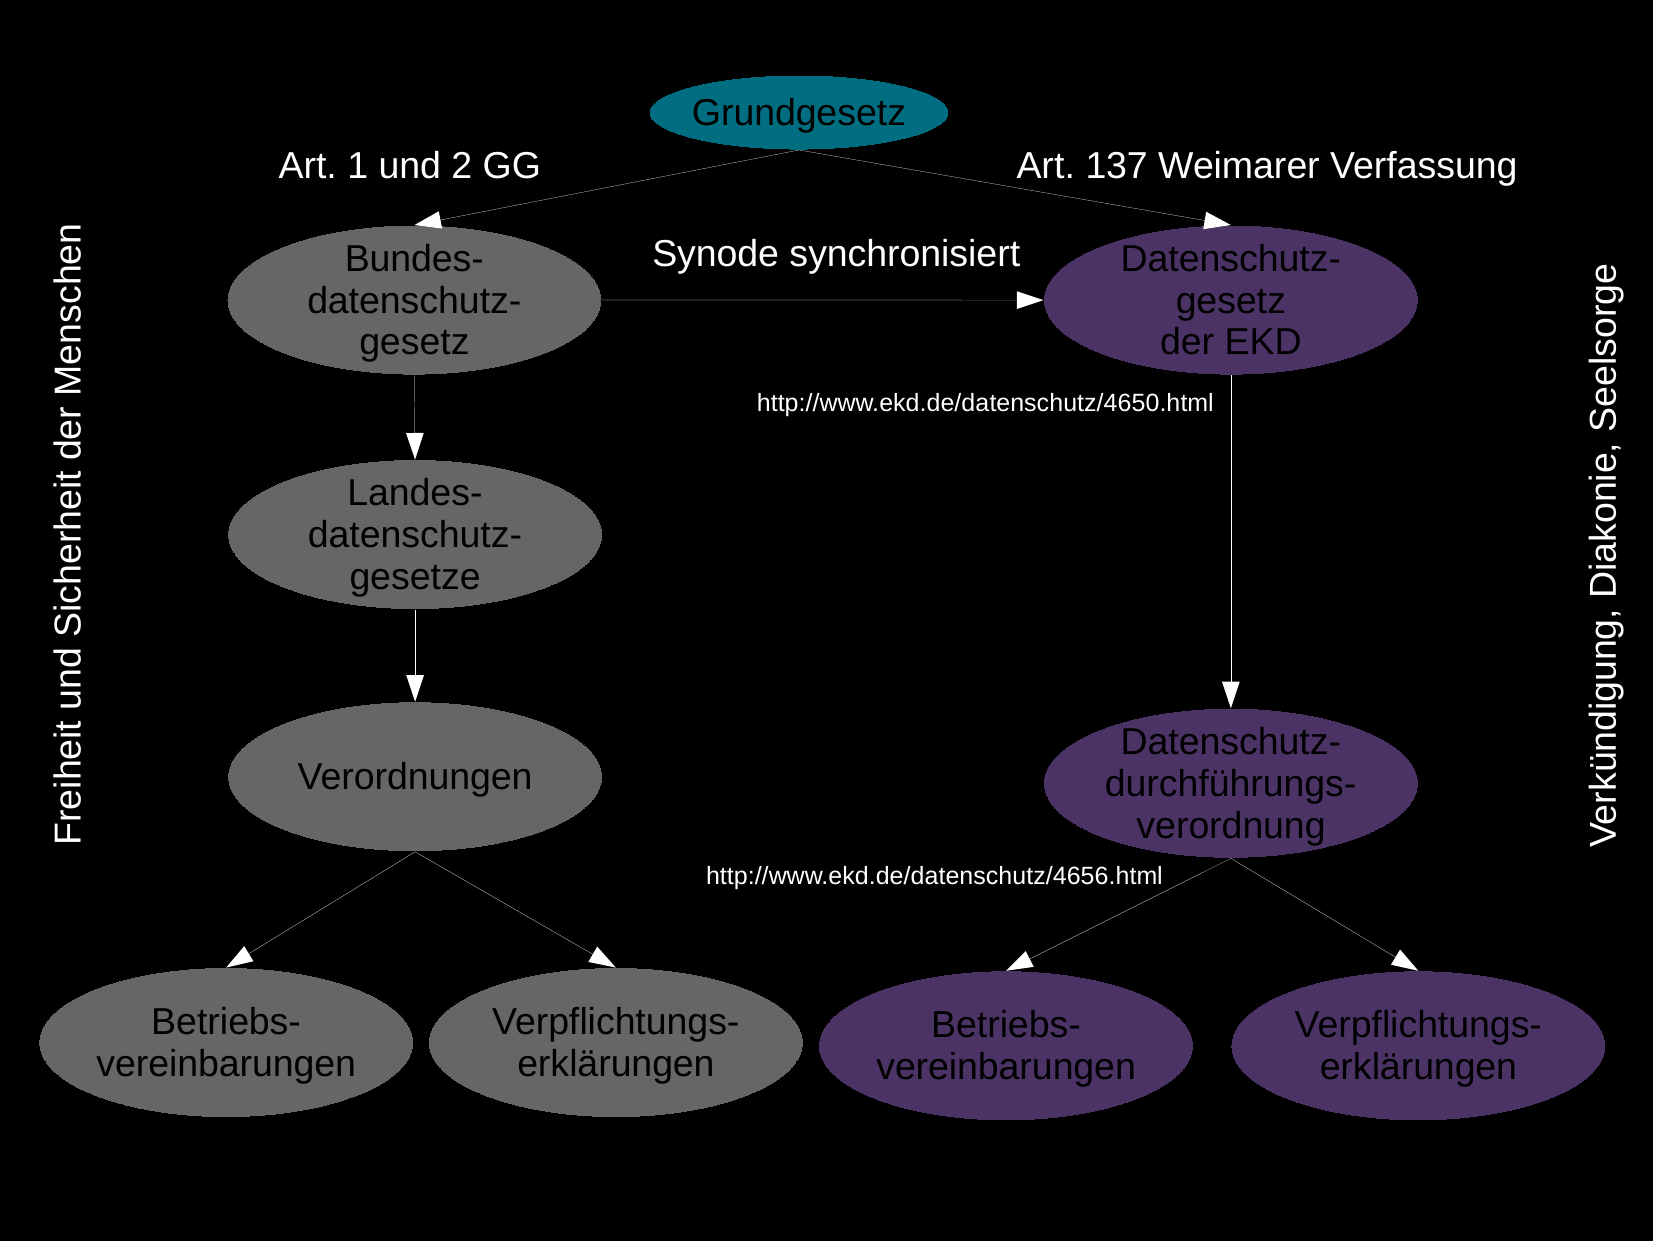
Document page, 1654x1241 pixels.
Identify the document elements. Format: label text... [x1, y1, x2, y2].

text_box Art. 137 Weimarer Verfassung [1001, 137, 1533, 195]
text_box http://www.ekd.de/datenschutz/4650.html [742, 380, 1230, 424]
text_box Synode synchronisiert [637, 225, 1036, 282]
text_box Datenschutz- durchführungs- verordnung [1043, 708, 1419, 859]
text_box Grundgesetz [649, 75, 950, 151]
text_box Freiheit und Sicherheit der Menschen [39, 208, 97, 861]
text_box Landes- datenschutz- gesetze [227, 459, 603, 610]
text_box Verkündigung, Diakonie, Seelsorge [1574, 248, 1632, 863]
text_box Verordnungen [227, 701, 603, 852]
text_box Verpflichtungs- erklärungen [1230, 970, 1606, 1121]
text_box Verpflichtungs- erklärungen [428, 967, 804, 1118]
text_box Bundes- datenschutz- gesetz [226, 225, 602, 376]
text_box Art. 1 und 2 GG [263, 137, 562, 195]
text_box Betriebs- vereinbarungen [818, 970, 1194, 1121]
text_box Datenschutz- gesetz der EKD [1043, 225, 1419, 376]
text_box http://www.ekd.de/datenschutz/4656.html [691, 854, 1179, 898]
text_box Betriebs- vereinbarungen [38, 967, 414, 1118]
